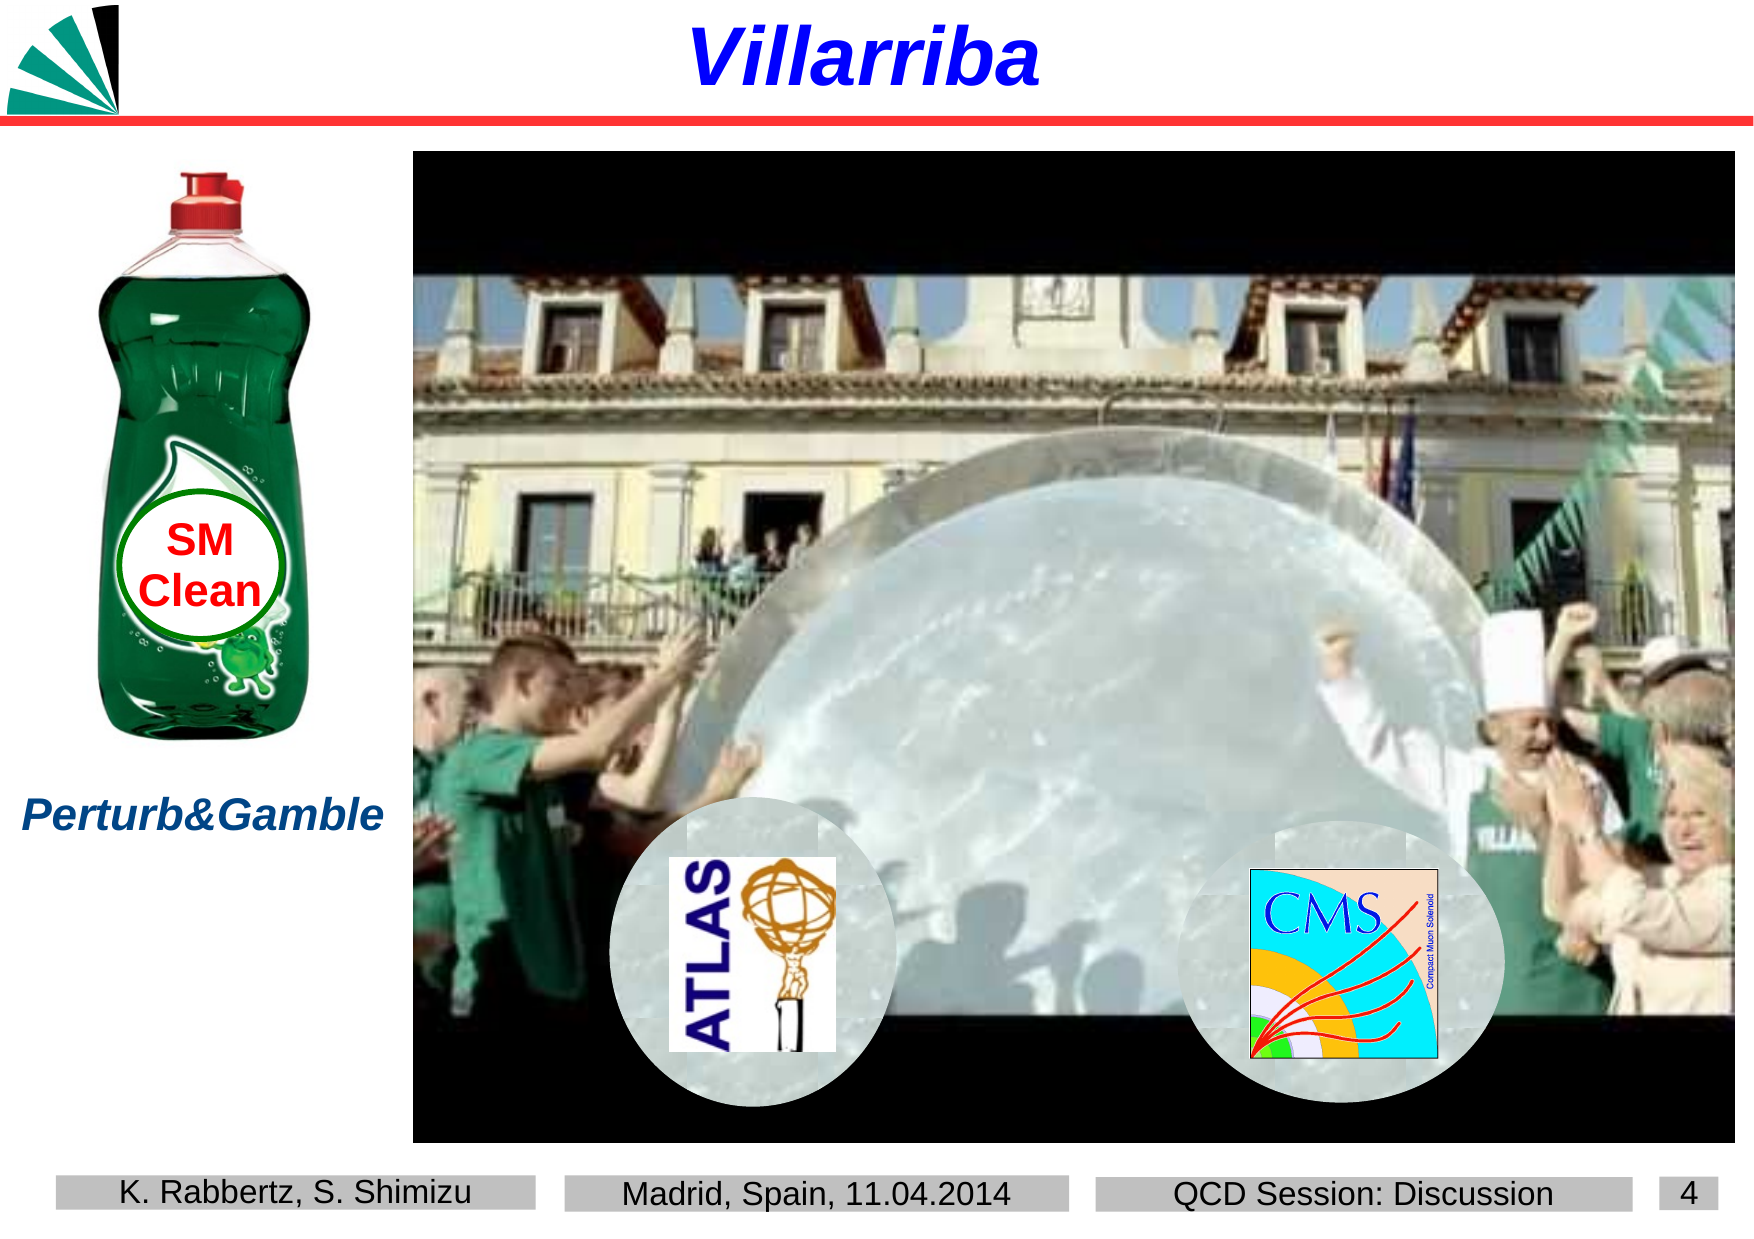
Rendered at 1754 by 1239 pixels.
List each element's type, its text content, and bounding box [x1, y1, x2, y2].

text_box SM Clean [119, 491, 282, 640]
text_box Perturb&Gamble [9, 782, 397, 846]
picture [7, 5, 119, 116]
text_box [1177, 820, 1505, 1103]
title Villarriba [123, 0, 1606, 114]
text_box [609, 797, 897, 1107]
picture [84, 159, 321, 752]
picture [413, 151, 1735, 1143]
